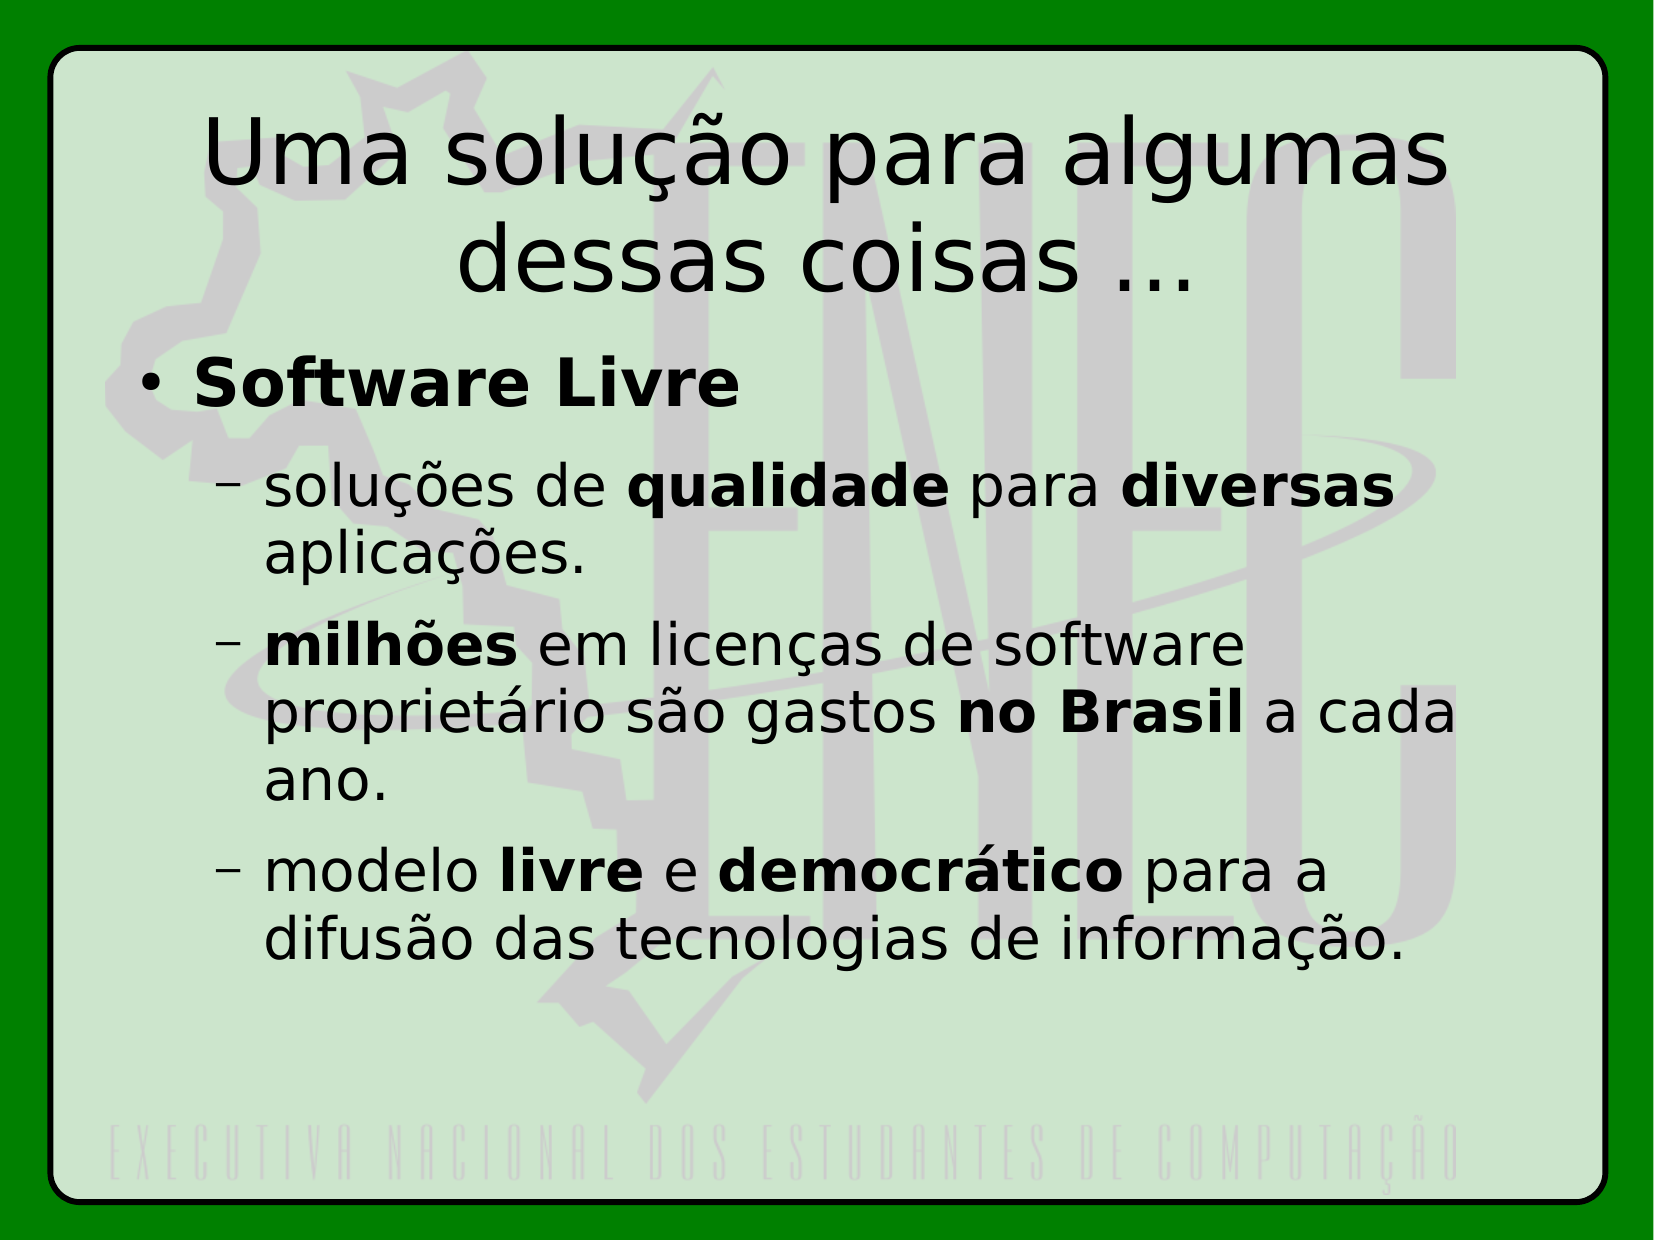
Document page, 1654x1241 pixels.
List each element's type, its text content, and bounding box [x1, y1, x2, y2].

title Uma solução para algumas dessas coisas ... [121, 98, 1534, 315]
list Software Livre soluções de qualidade para diversas aplicações. milhões em licenças de software proprietário são gastos no Brasil a cada ano. modelo livre e democrático para a difusão das tecnologias de informação. [121, 344, 1534, 1127]
